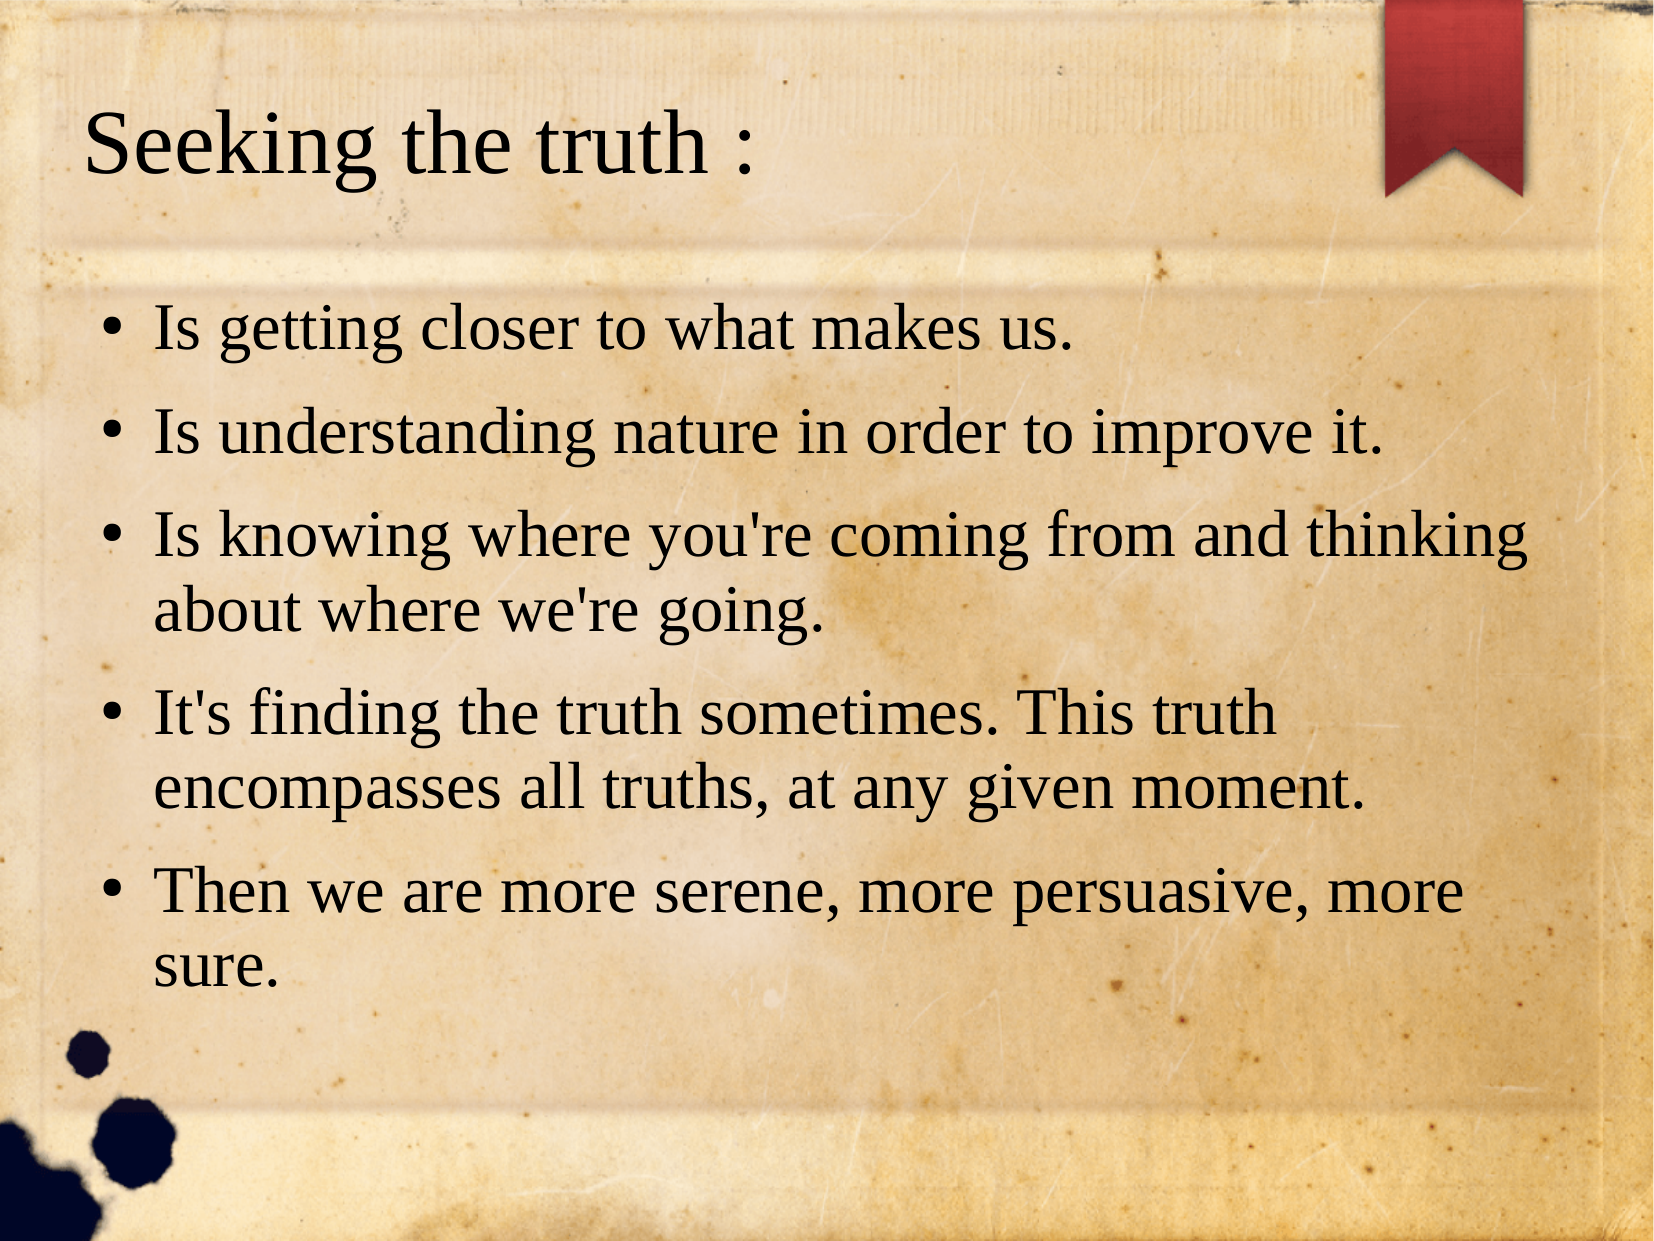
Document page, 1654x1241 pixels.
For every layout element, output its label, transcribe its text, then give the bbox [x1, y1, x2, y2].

picture [0, 0, 1654, 1241]
title Seeking the truth : [82, 49, 1347, 237]
list Is getting closer to what makes us. Is understanding nature in order to improve it. Is knowing where you're coming from and thinking about where we're going. It's finding the truth sometimes. This truth encompasses all truths, at any given moment. Then we are more serene, more persuasive, more sure. [82, 290, 1538, 1010]
